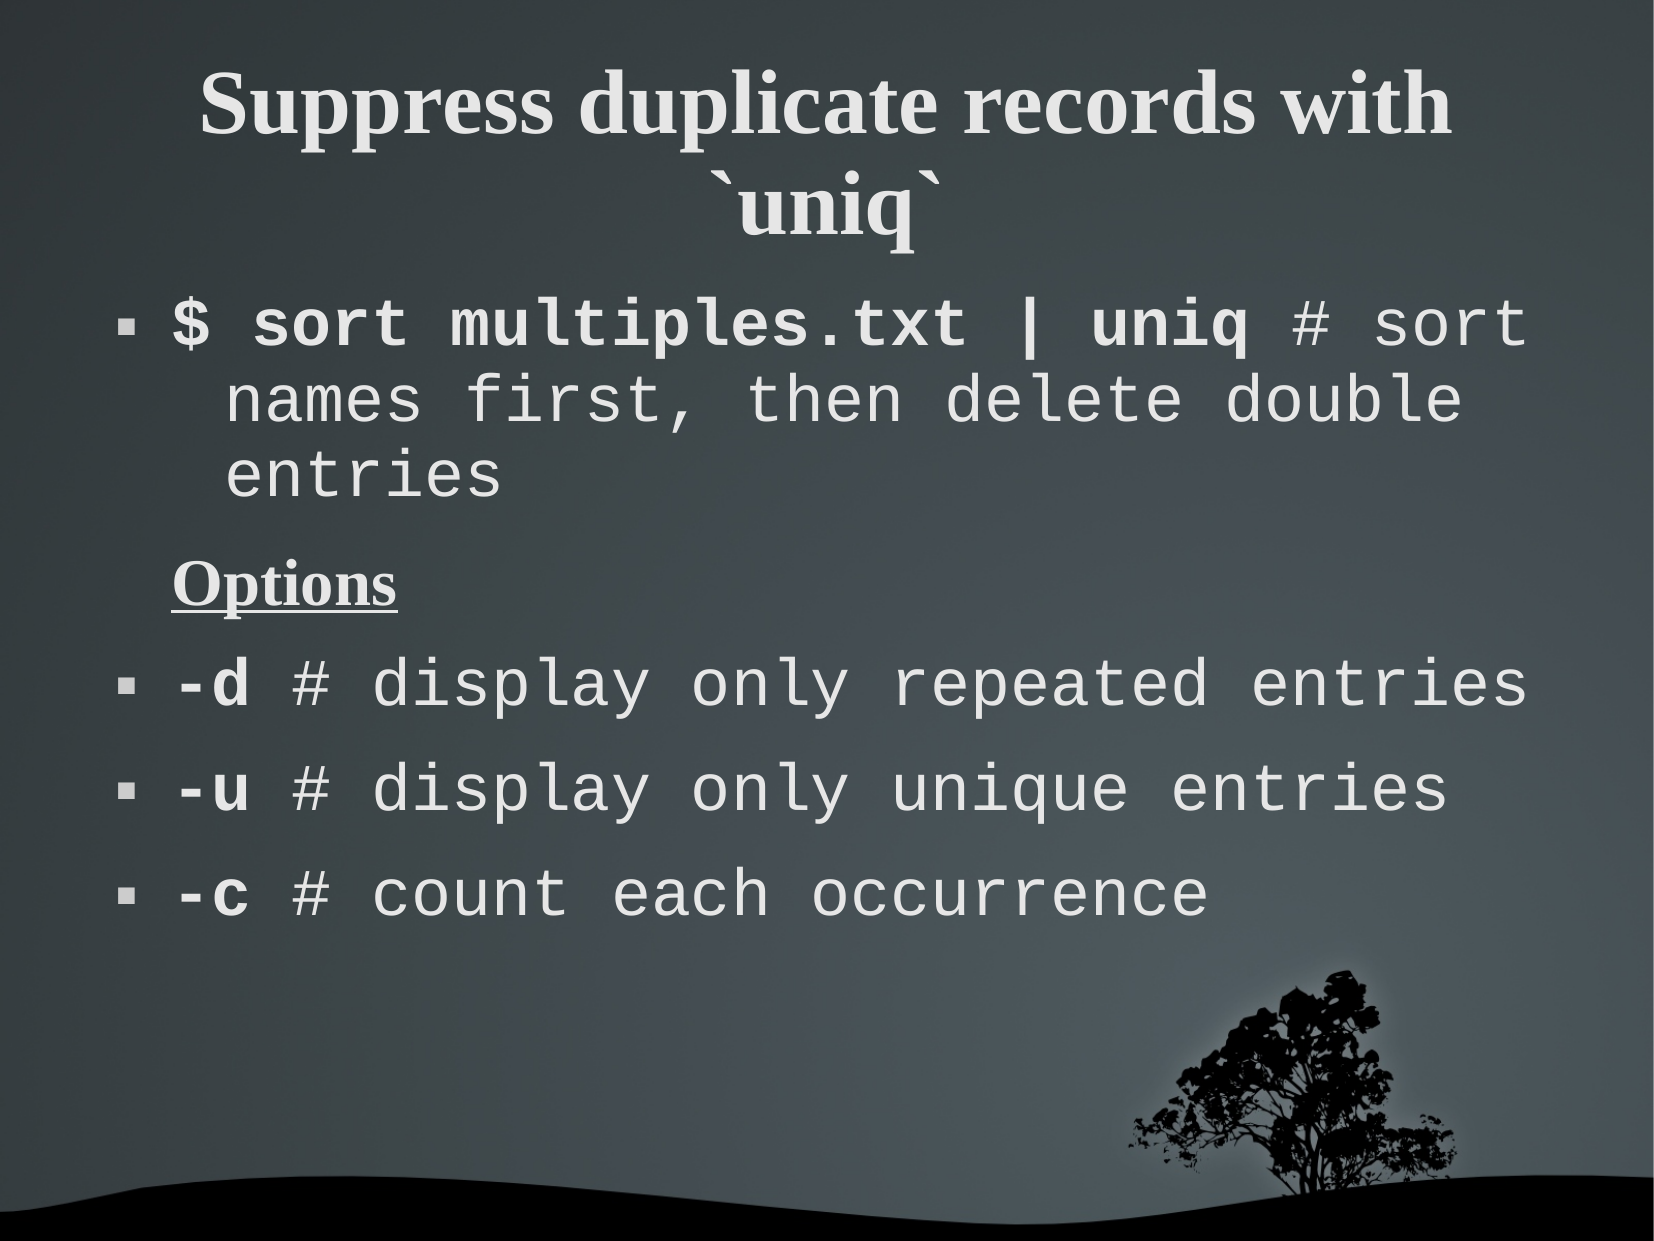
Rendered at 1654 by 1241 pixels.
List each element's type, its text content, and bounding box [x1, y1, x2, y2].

list $ sort multiples.txt | uniq # sort names first, then delete double entries Options -d # display only repeated entries -u # display only unique entries -c # count each occurrence [82, 290, 1571, 1109]
picture [0, 0, 1654, 1241]
title Suppress duplicate records with `uniq` [82, 19, 1571, 287]
